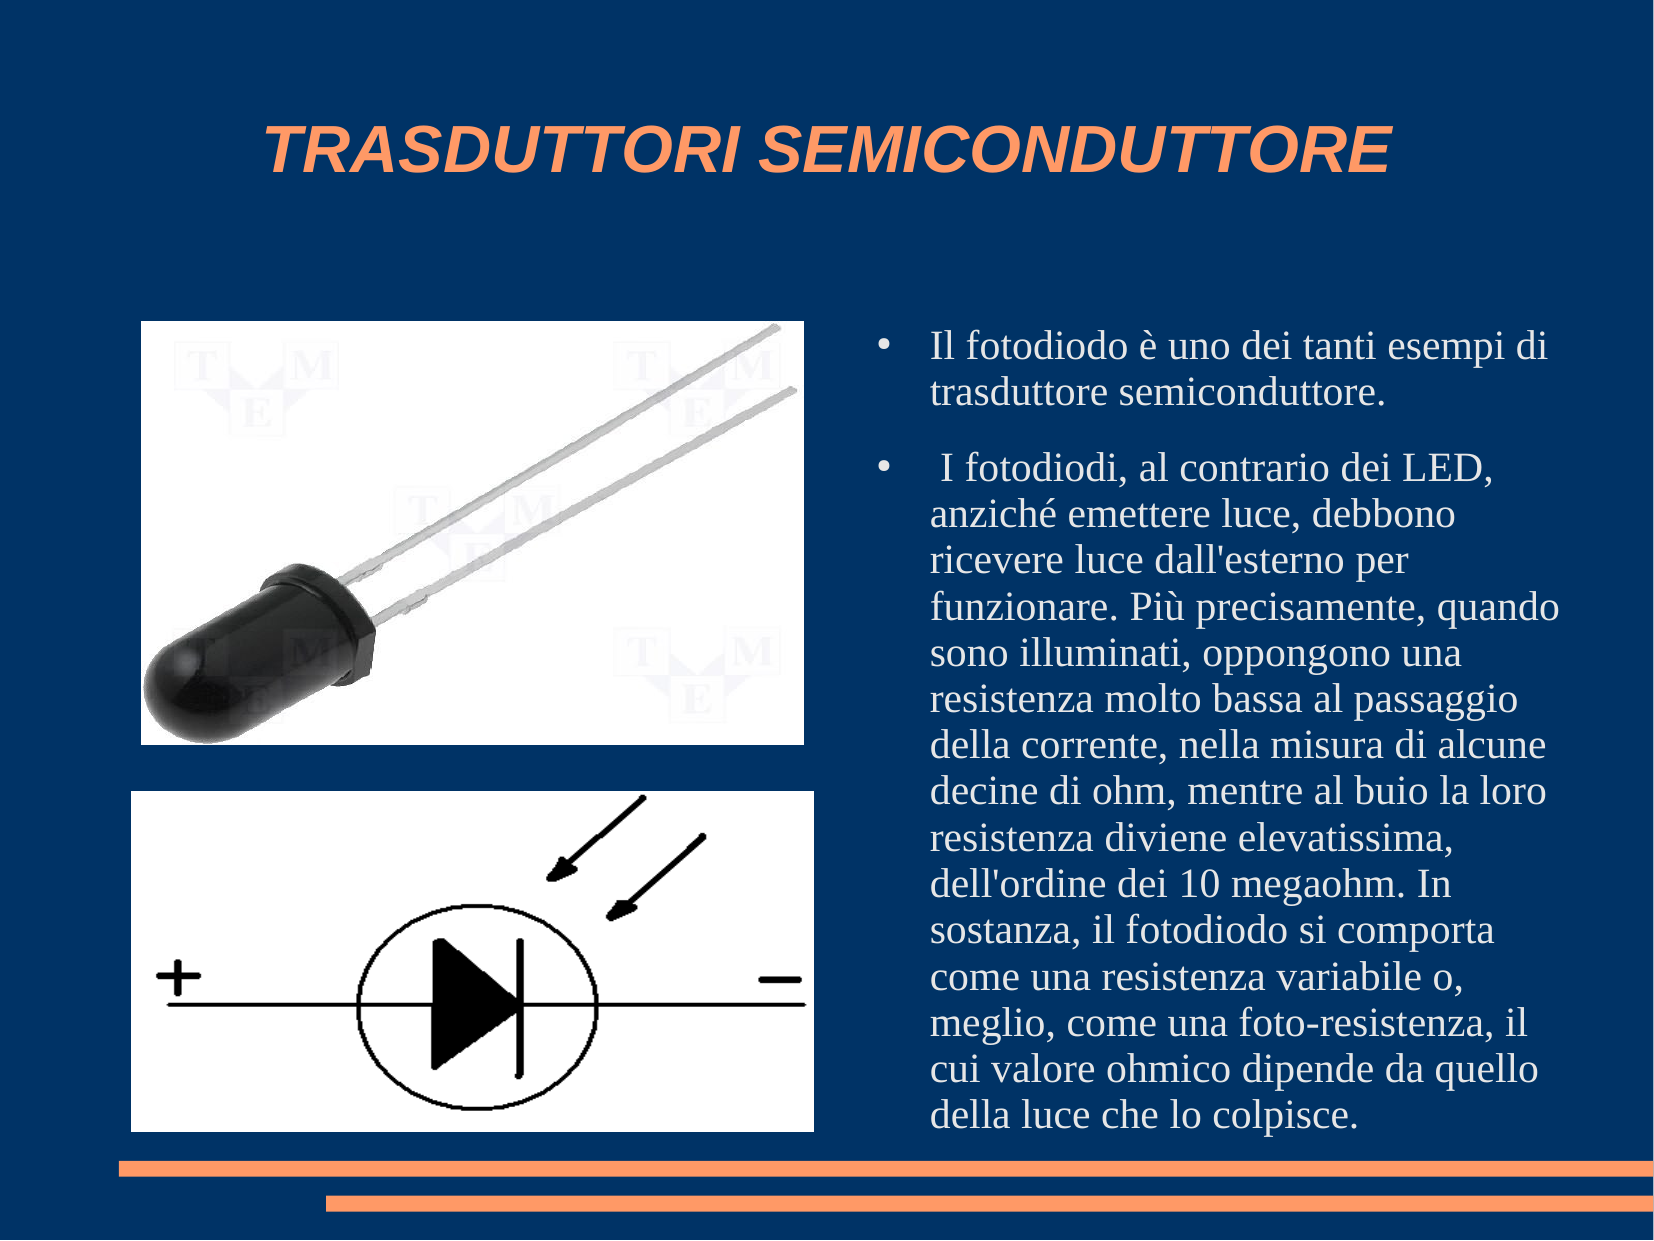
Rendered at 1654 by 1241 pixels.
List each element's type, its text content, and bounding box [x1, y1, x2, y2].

picture [131, 791, 814, 1132]
title TRASDUTTORI SEMICONDUTTORE [121, 46, 1534, 254]
list Il fotodiodo è uno dei tanti esempi di trasduttore semiconduttore. I fotodiodi, al contrario dei LED, anziché emettere luce, debbono ricevere luce dall'esterno per funzionare. Più precisamente, quando sono illuminati, oppongono una resistenza molto bassa al passaggio della corrente, nella misura di alcune decine di ohm, mentre al buio la loro resistenza diviene elevatissima, dell'ordine dei 10 megaohm. In sostanza, il fotodiodo si comporta come una resistenza variabile o, meglio, come una foto-resistenza, il cui valore ohmico dipende da quello della luce che lo colpisce. [858, 322, 1562, 1151]
picture [141, 321, 804, 745]
